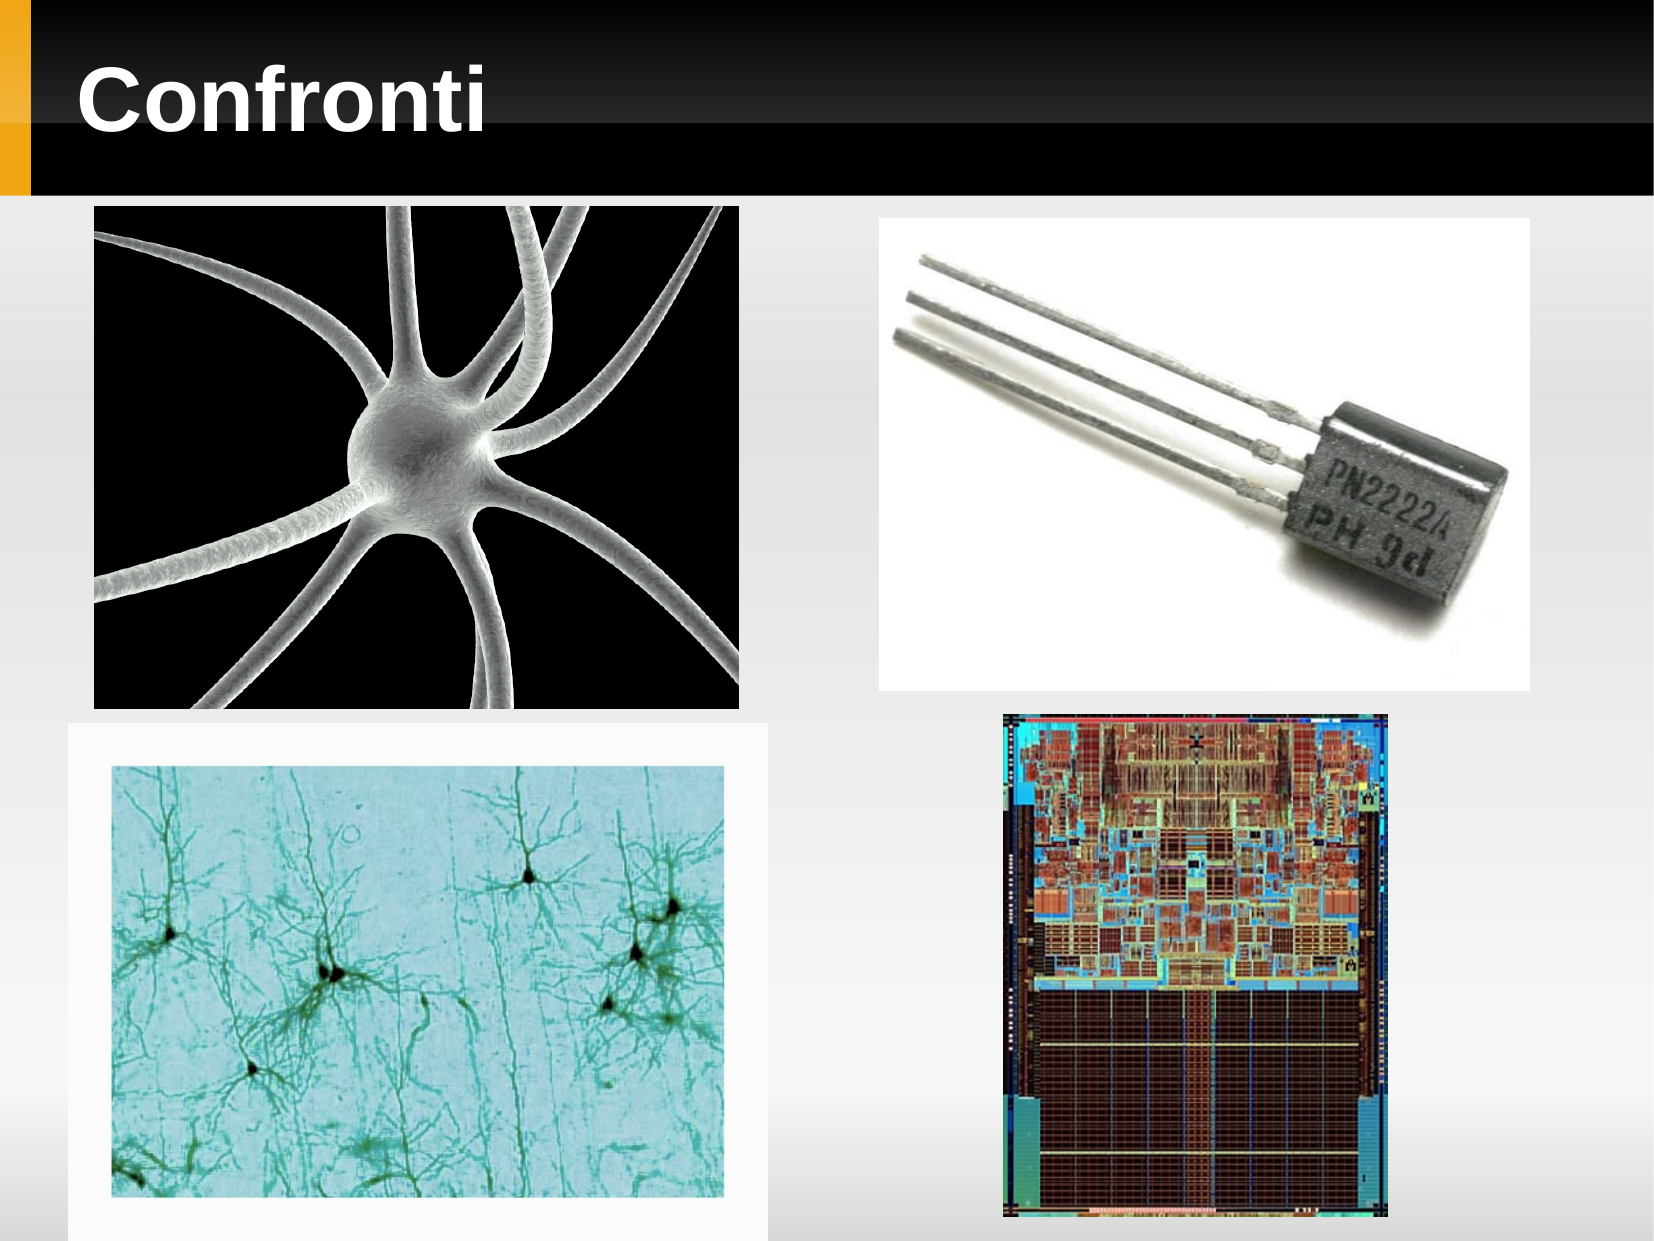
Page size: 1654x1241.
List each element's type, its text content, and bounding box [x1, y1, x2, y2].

title Confronti [76, 7, 1565, 200]
picture [0, 0, 1654, 1241]
